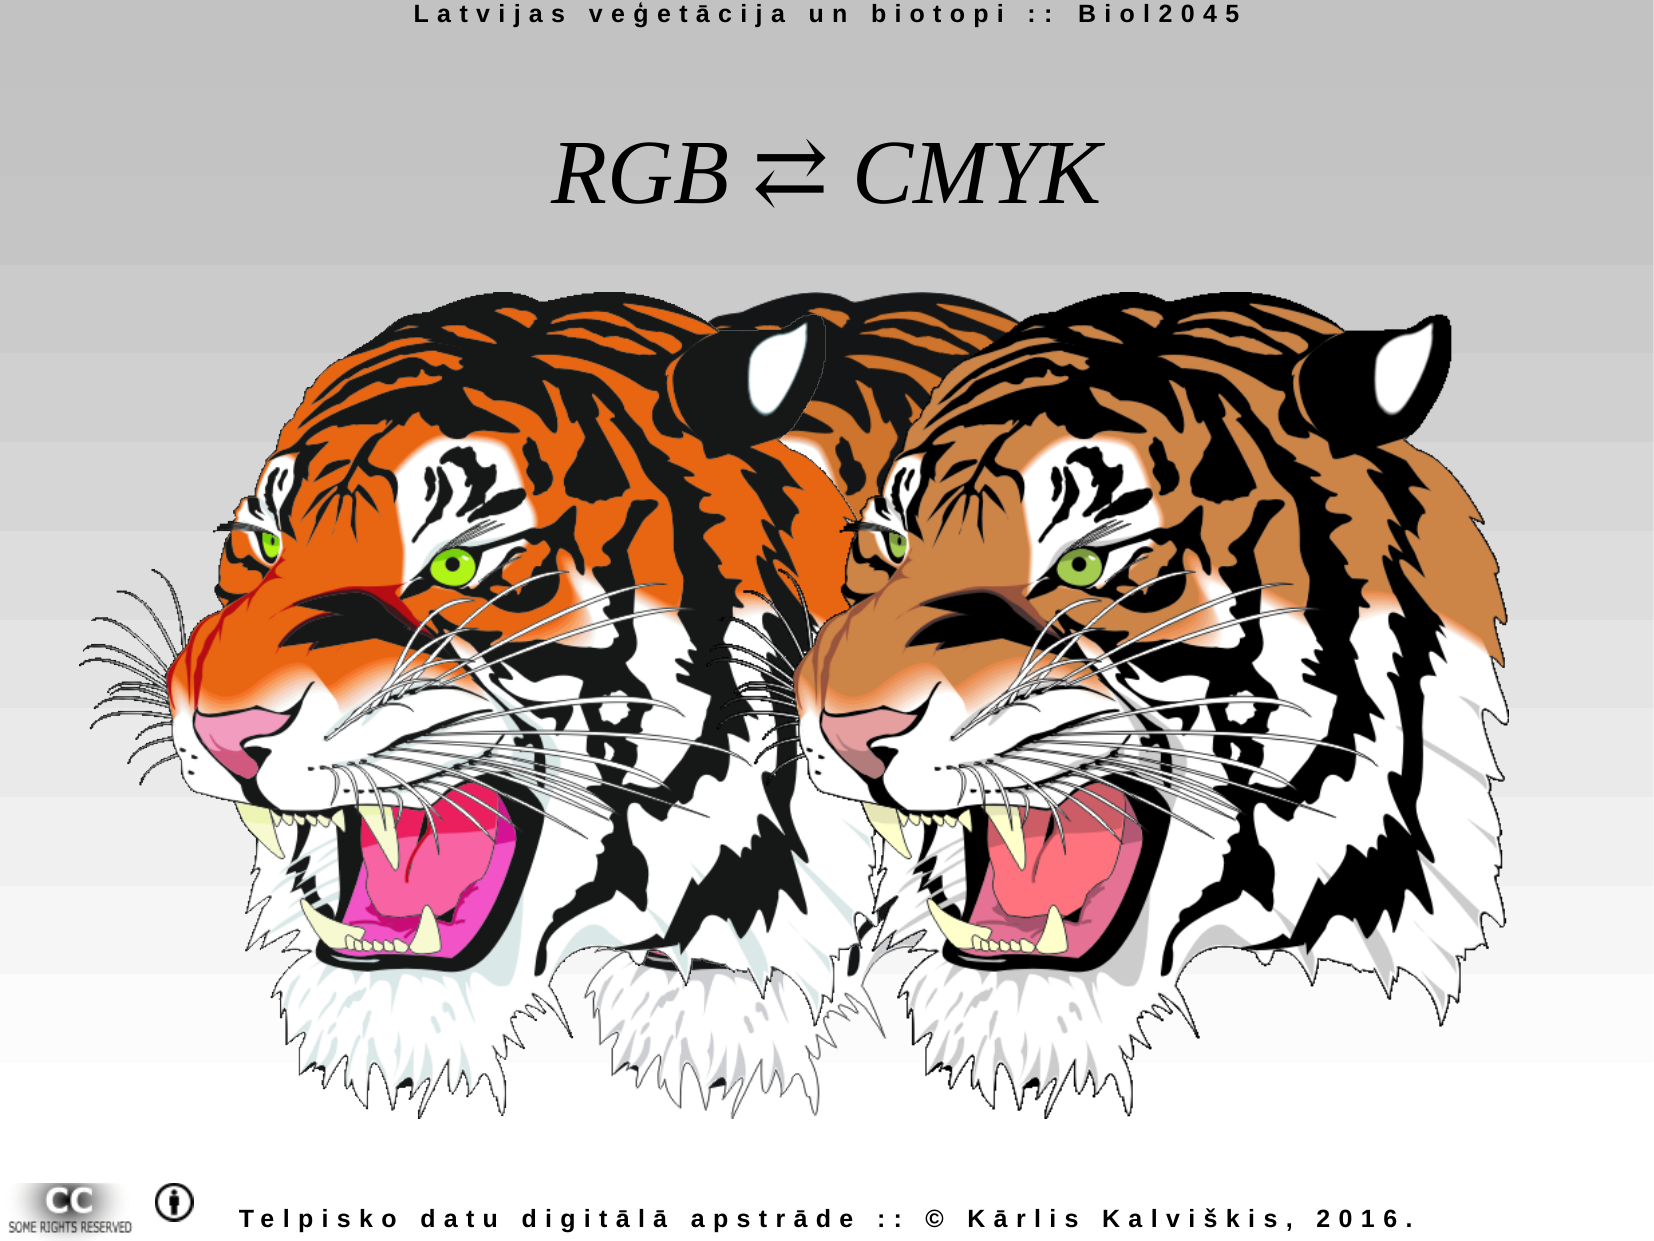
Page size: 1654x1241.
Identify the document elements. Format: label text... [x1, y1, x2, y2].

picture [0, 0, 1654, 1241]
title RGB ⇄ CMYK [29, 49, 1625, 296]
